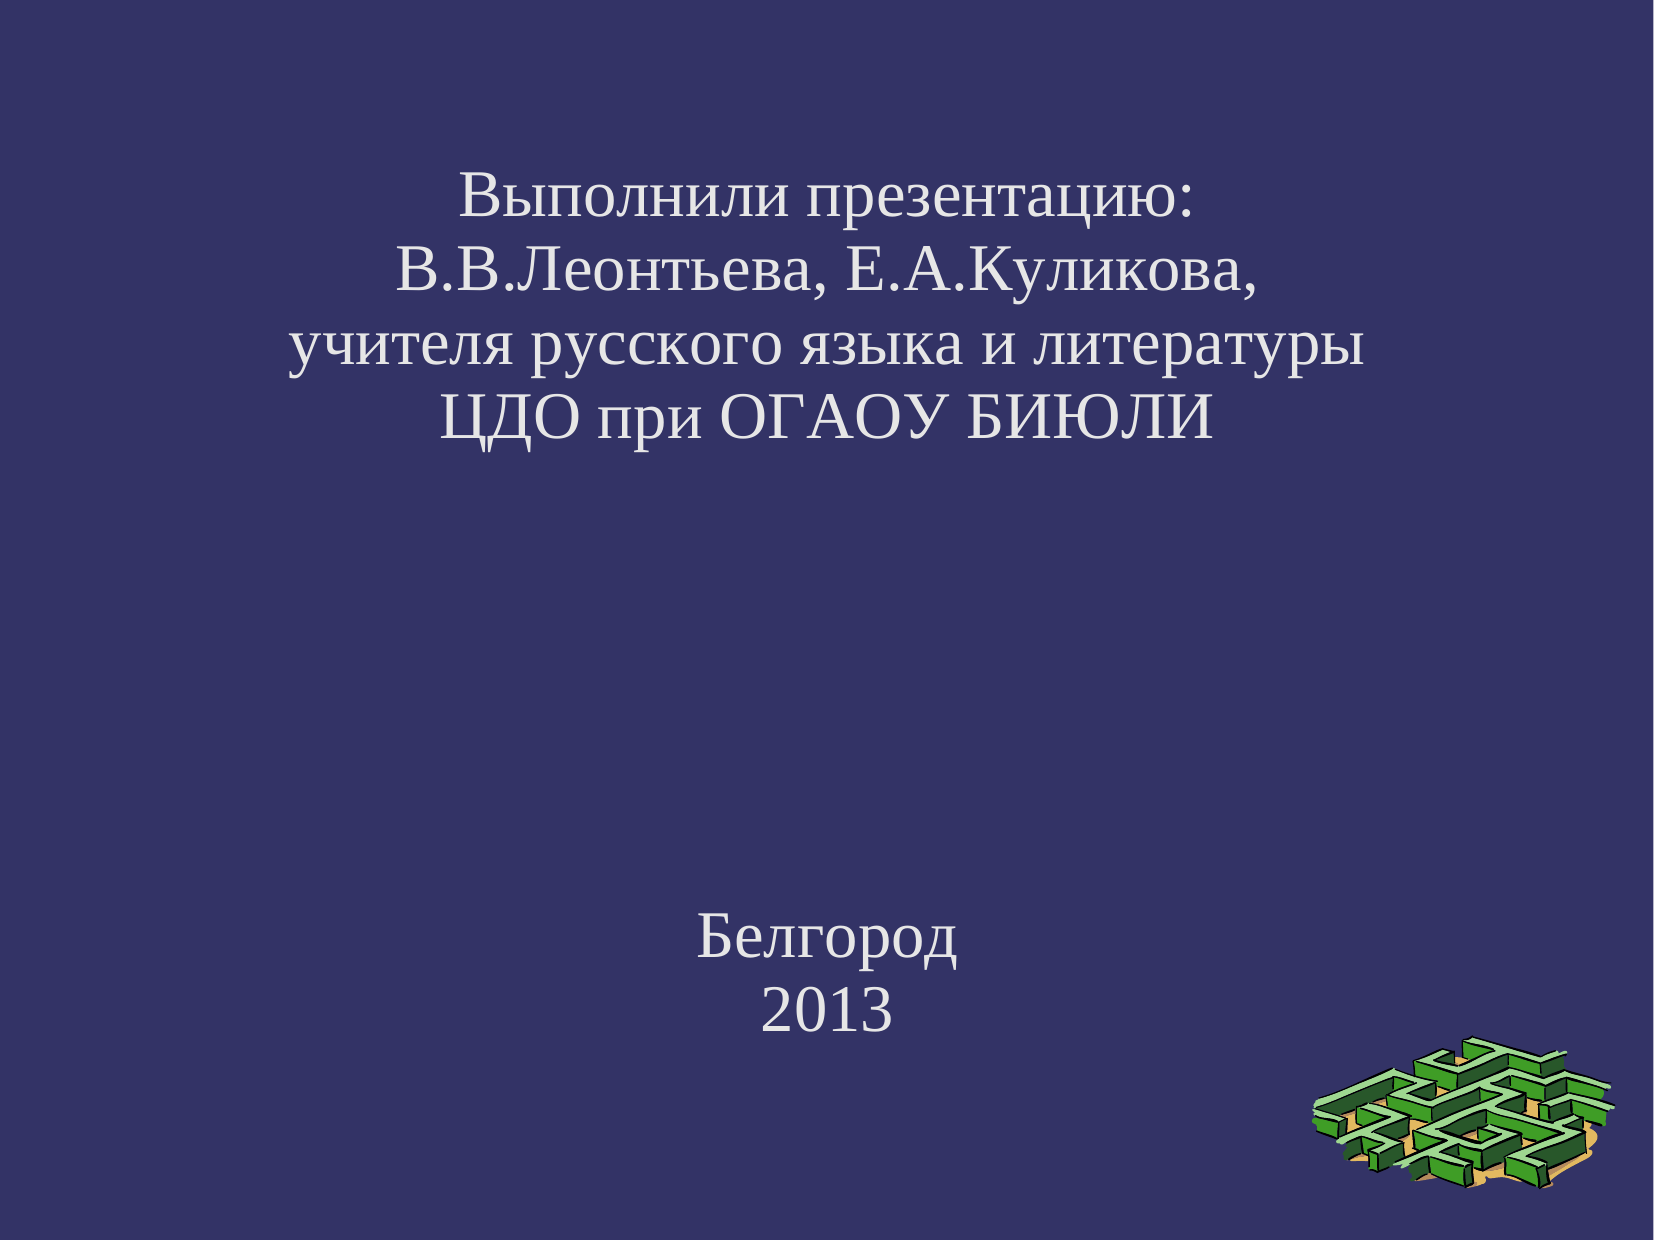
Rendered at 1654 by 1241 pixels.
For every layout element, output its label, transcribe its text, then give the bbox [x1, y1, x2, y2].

subtitle Выполнили презентацию: В.В.Леонтьева, Е.А.Куликова, учителя русского языка и литературы ЦДО при ОГАОУ БИЮЛИ Белгород 2013 [121, 26, 1534, 1176]
